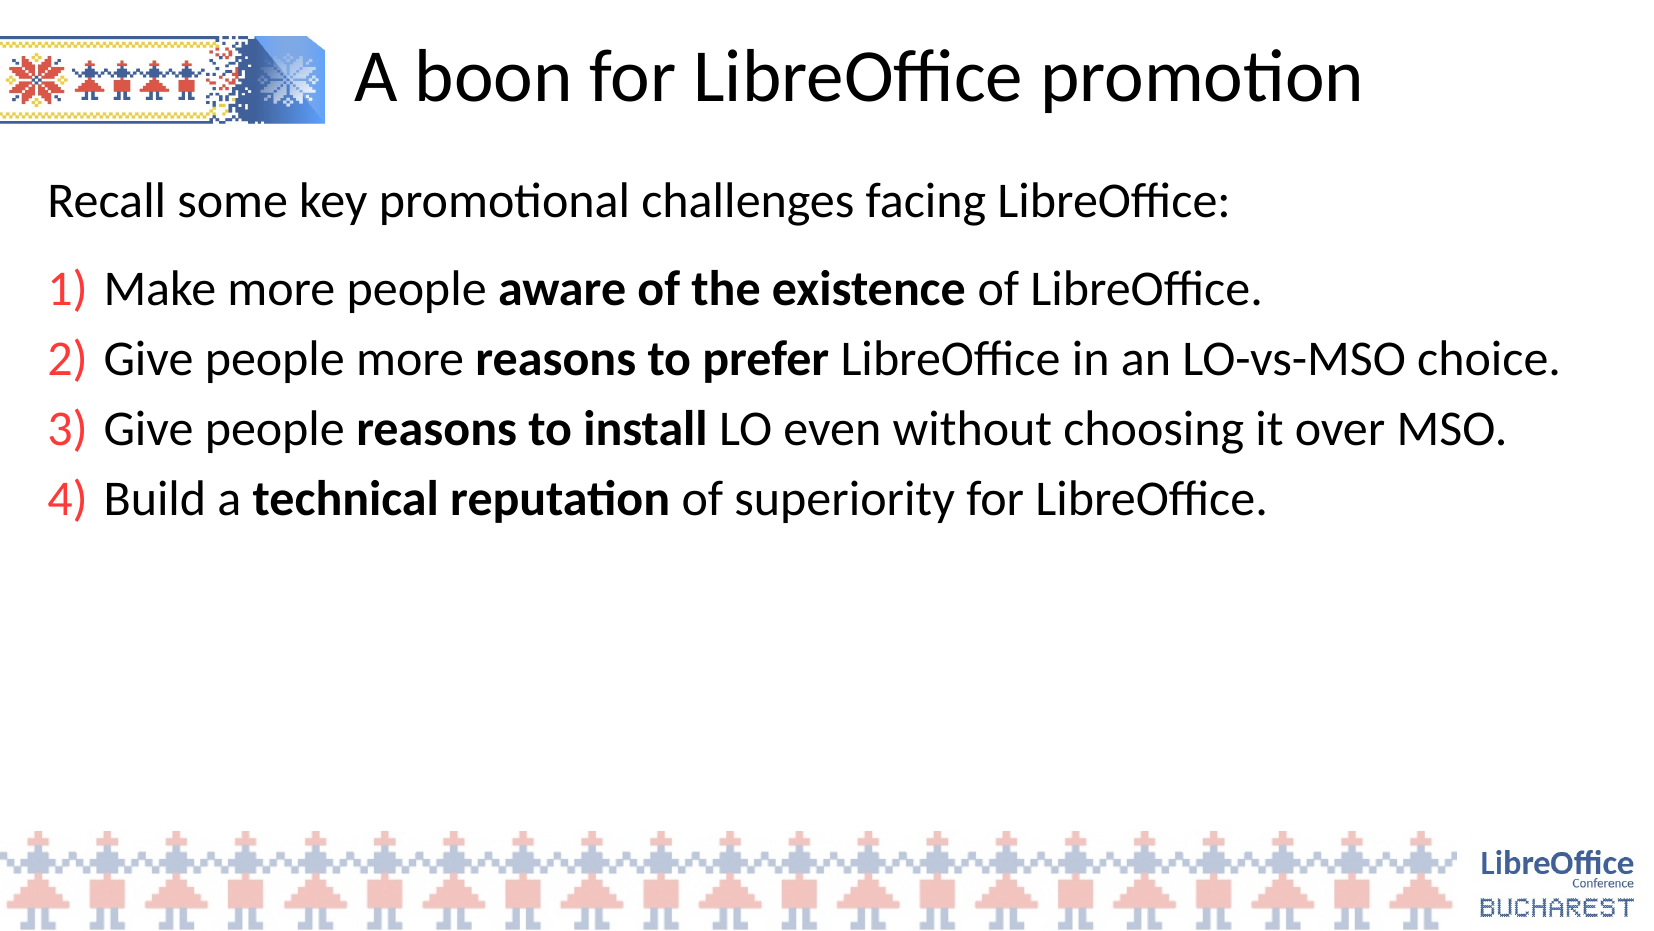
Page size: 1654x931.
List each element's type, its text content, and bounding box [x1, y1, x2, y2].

subtitle eyalroz1@gmx.com [0, 35, 325, 124]
title A boon for LibreOffice promotion [354, 23, 1625, 142]
subtitle eyalroz1@gmx.com [1580, 812, 1640, 931]
list Recall some key promotional challenges facing LibreOffice: Make more people aware of the existence of LibreOffice. Give people more reasons to prefer LibreOffice in an LO-vs-MSO choice. Give people reasons to install LO even without choosing it over MSO. Build a technical reputation of superiority for LibreOffice. [47, 177, 1625, 803]
